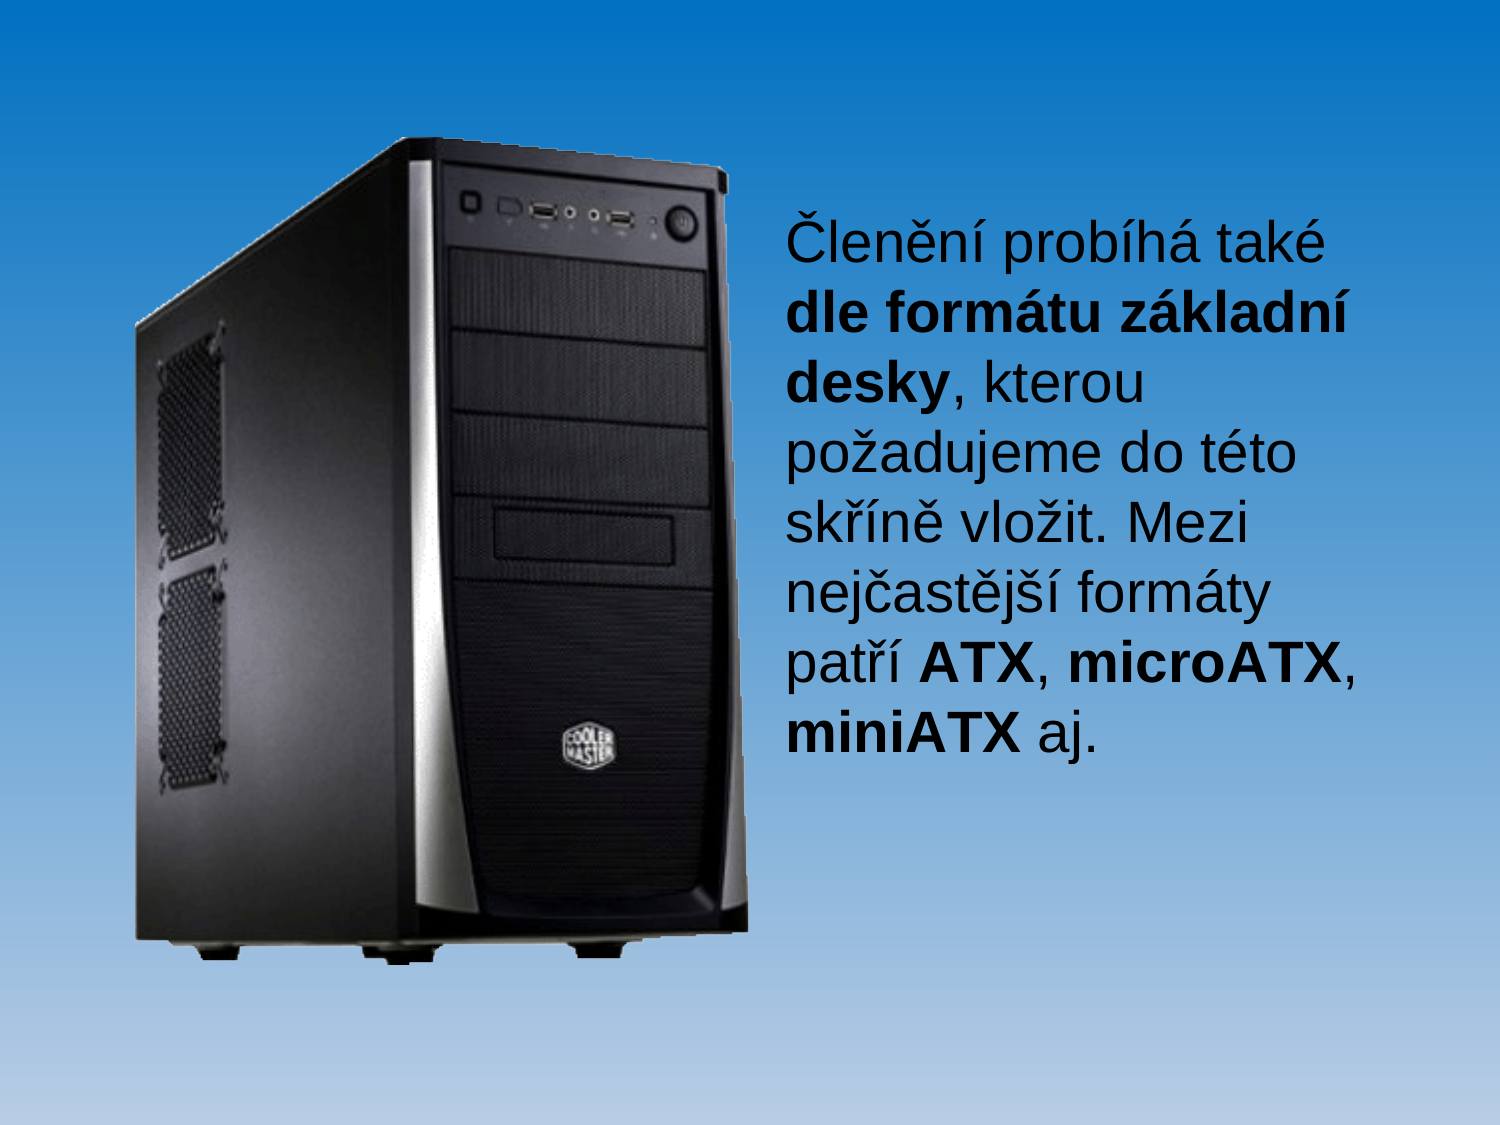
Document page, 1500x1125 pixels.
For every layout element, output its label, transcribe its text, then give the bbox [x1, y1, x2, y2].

picture [135, 137, 751, 965]
list Členění probíhá také dle formátu základní desky, kterou požadujeme do této skříně vložit. Mezi nejčastější formáty patří ATX, microATX, miniATX aj. [751, 196, 1388, 941]
